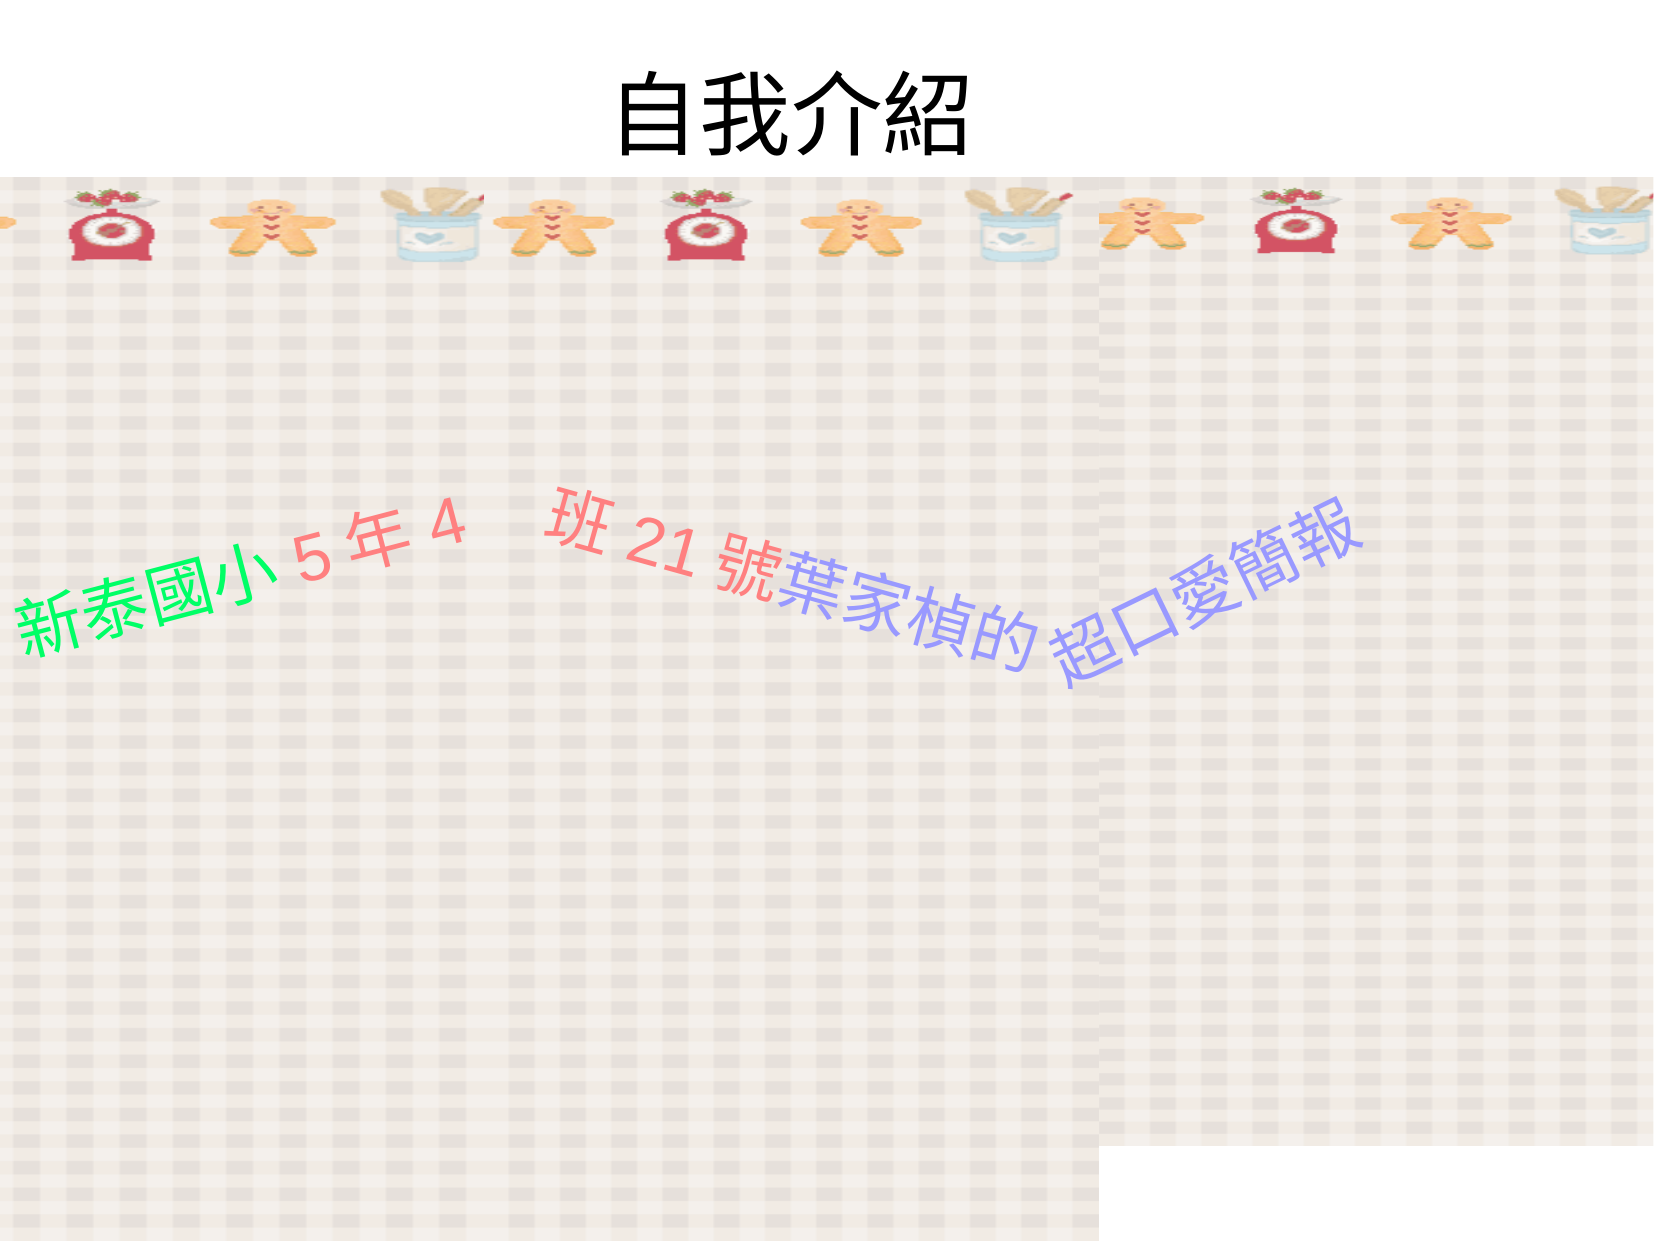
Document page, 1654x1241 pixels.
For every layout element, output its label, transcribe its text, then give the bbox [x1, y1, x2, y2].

text_box 班21號葉家楨的 [523, 460, 1048, 692]
text_box 新泰國小5年4 [0, 465, 484, 676]
title 自我介紹 [47, 5, 1536, 177]
text_box 超口愛簡報 [1014, 457, 1387, 711]
picture [0, 177, 1654, 1241]
